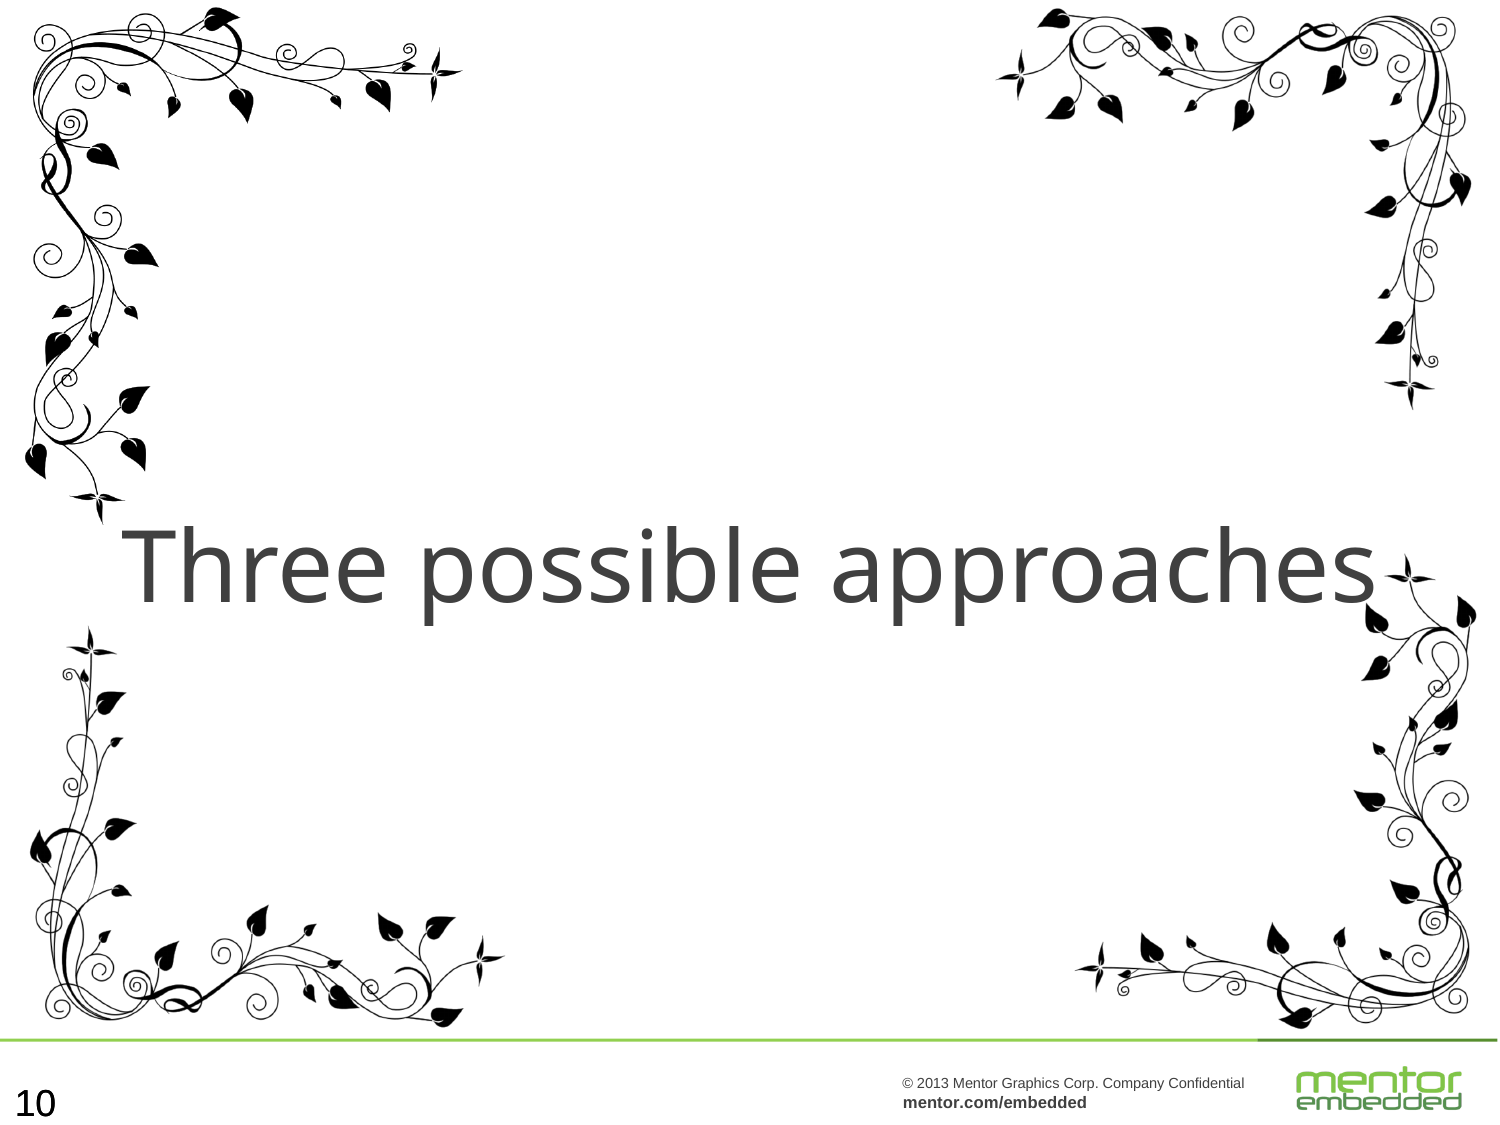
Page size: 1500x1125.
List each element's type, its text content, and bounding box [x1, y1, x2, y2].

picture [1292, 1062, 1464, 1114]
picture [1070, 548, 1484, 1035]
subtitle Three possible approaches [0, 167, 1500, 958]
picture [16, 0, 467, 530]
picture [990, 0, 1477, 414]
picture [23, 621, 510, 1035]
